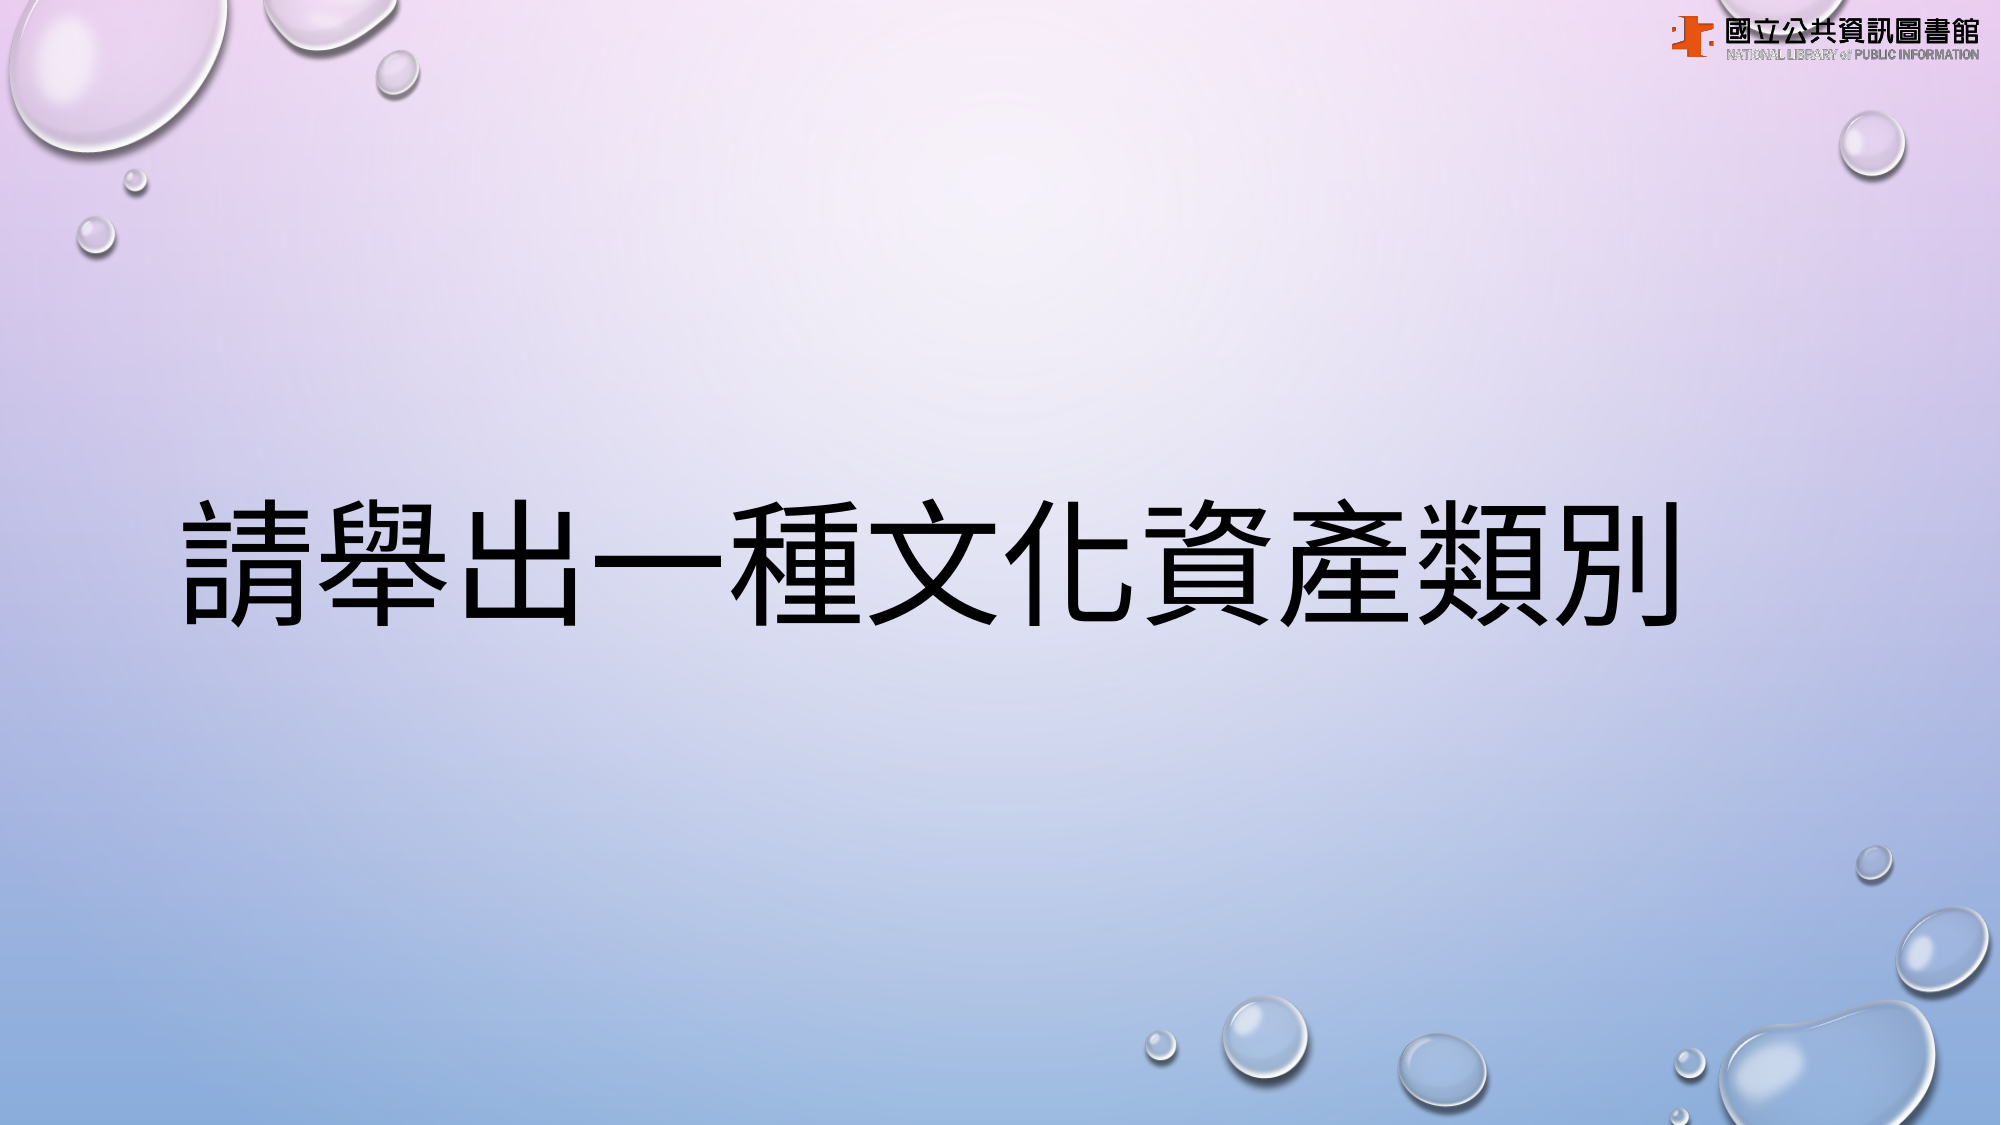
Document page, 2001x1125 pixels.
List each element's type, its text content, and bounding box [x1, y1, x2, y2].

picture [0, 0, 2000, 1125]
list 請舉出一種文化資產類別 [162, 437, 1863, 999]
